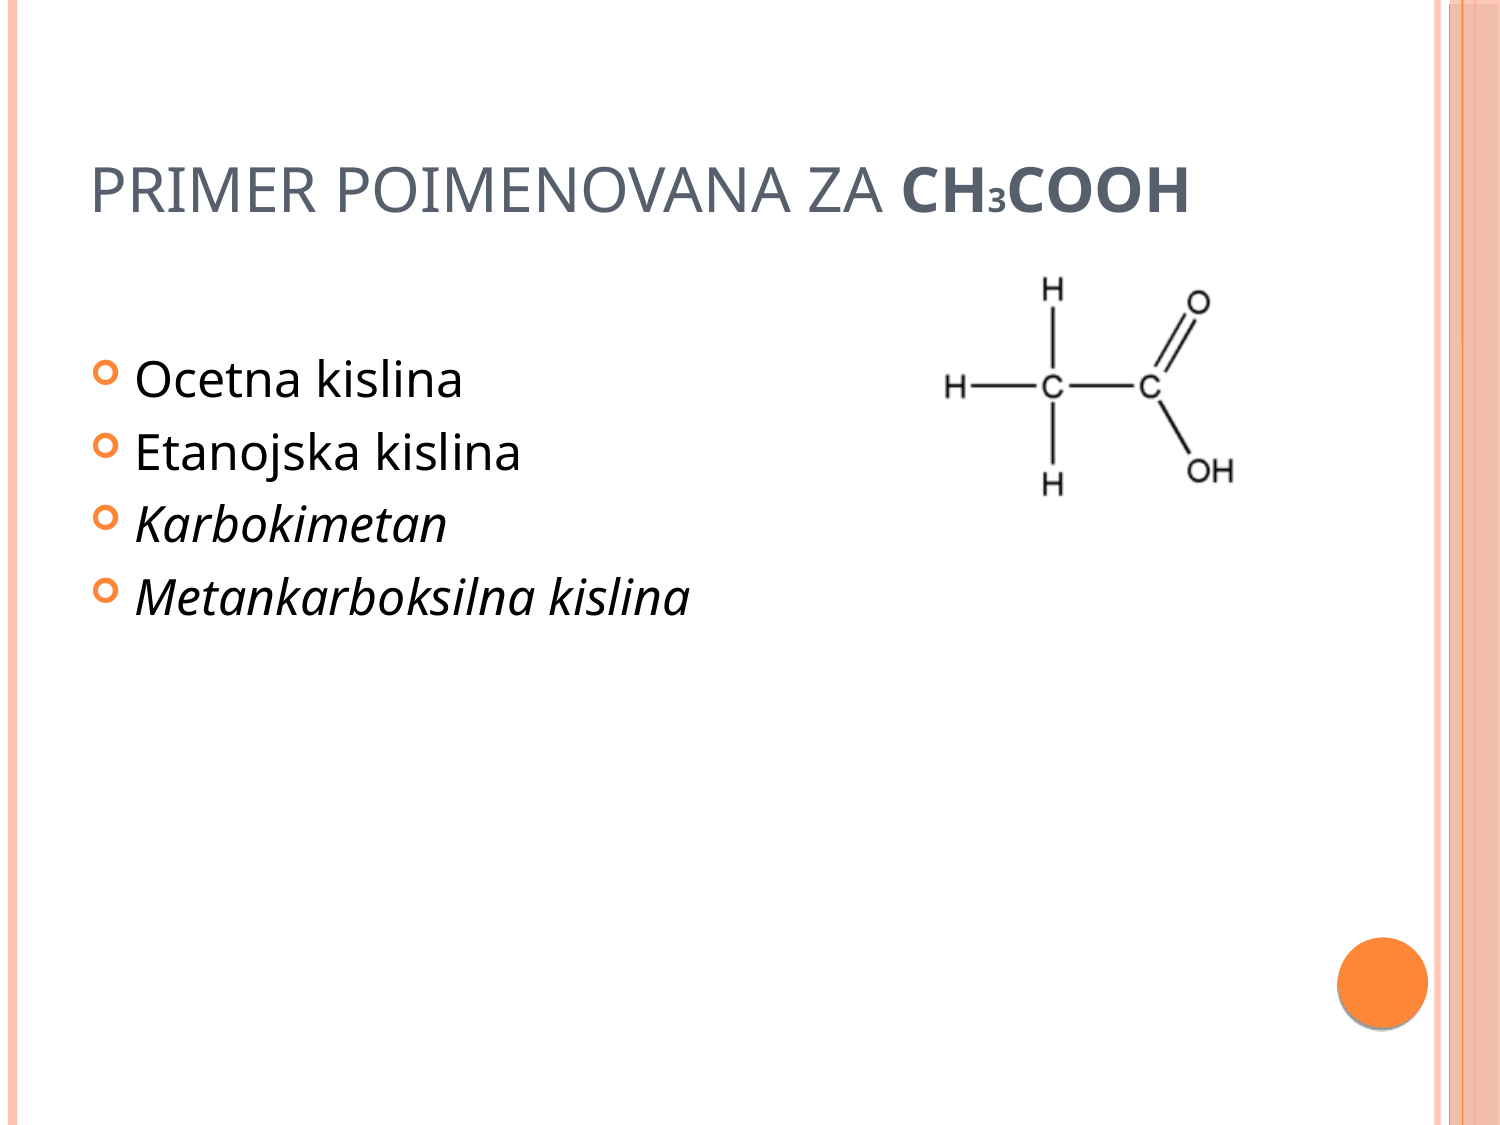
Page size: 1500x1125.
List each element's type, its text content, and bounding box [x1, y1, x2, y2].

title Primer poimenovana za CH3COOH [75, 45, 1300, 233]
list Ocetna kislina Etanojska kislina Karbokimetan Metankarboksilna kislina [75, 339, 1300, 1062]
picture [937, 269, 1242, 503]
